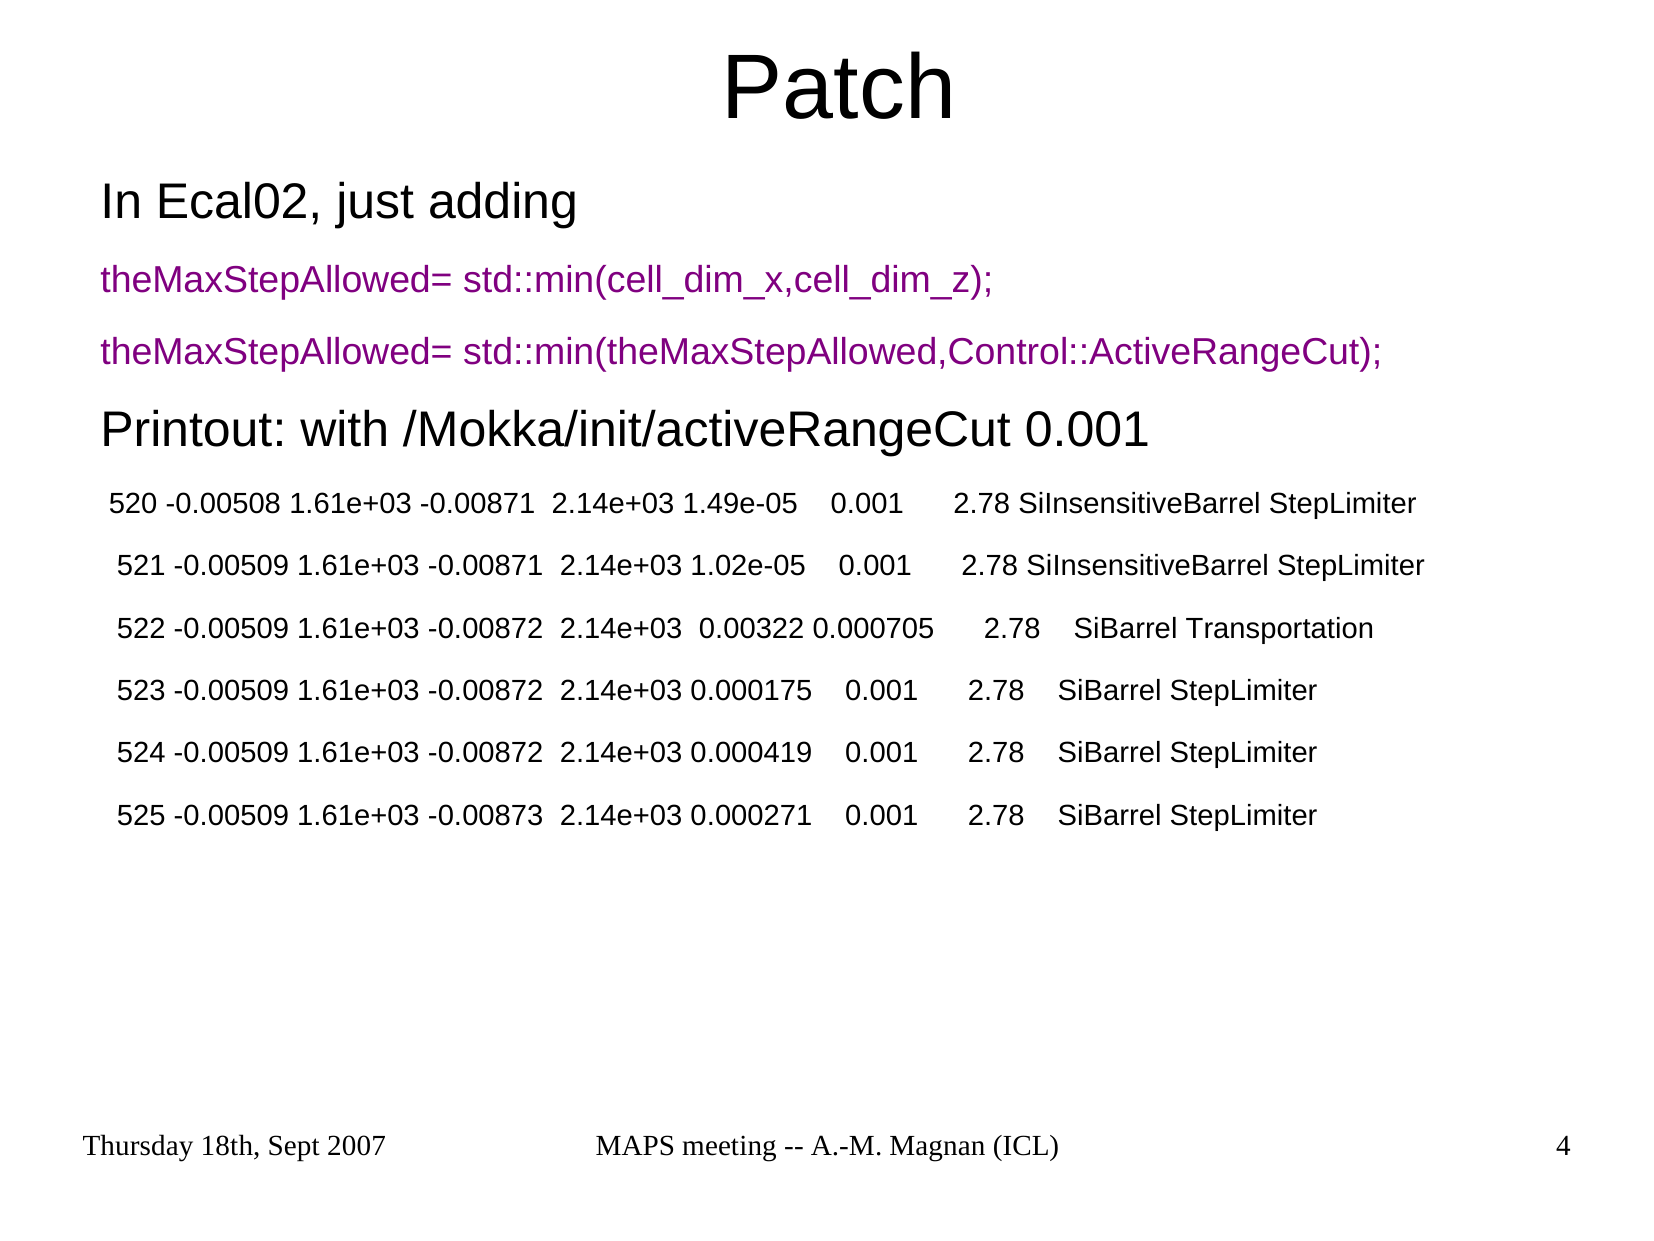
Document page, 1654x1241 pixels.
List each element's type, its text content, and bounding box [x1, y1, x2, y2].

list In Ecal02, just adding theMaxStepAllowed= std::min(cell_dim_x,cell_dim_z); theMaxStepAllowed= std::min(theMaxStepAllowed,Control::ActiveRangeCut); Printout: with /Mokka/init/activeRangeCut 0.001 520 -0.00508 1.61e+03 -0.00871 2.14e+03 1.49e-05 0.001 2.78 SiInsensitiveBarrel StepLimiter 521 -0.00509 1.61e+03 -0.00871 2.14e+03 1.02e-05 0.001 2.78 SiInsensitiveBarrel StepLimiter 522 -0.00509 1.61e+03 -0.00872 2.14e+03 0.00322 0.000705 2.78 SiBarrel Transportation 523 -0.00509 1.61e+03 -0.00872 2.14e+03 0.000175 0.001 2.78 SiBarrel StepLimiter 524 -0.00509 1.61e+03 -0.00872 2.14e+03 0.000419 0.001 2.78 SiBarrel StepLimiter 525 -0.00509 1.61e+03 -0.00873 2.14e+03 0.000271 0.001 2.78 SiBarrel StepLimiter [82, 173, 1571, 1094]
title Patch [94, 18, 1584, 155]
